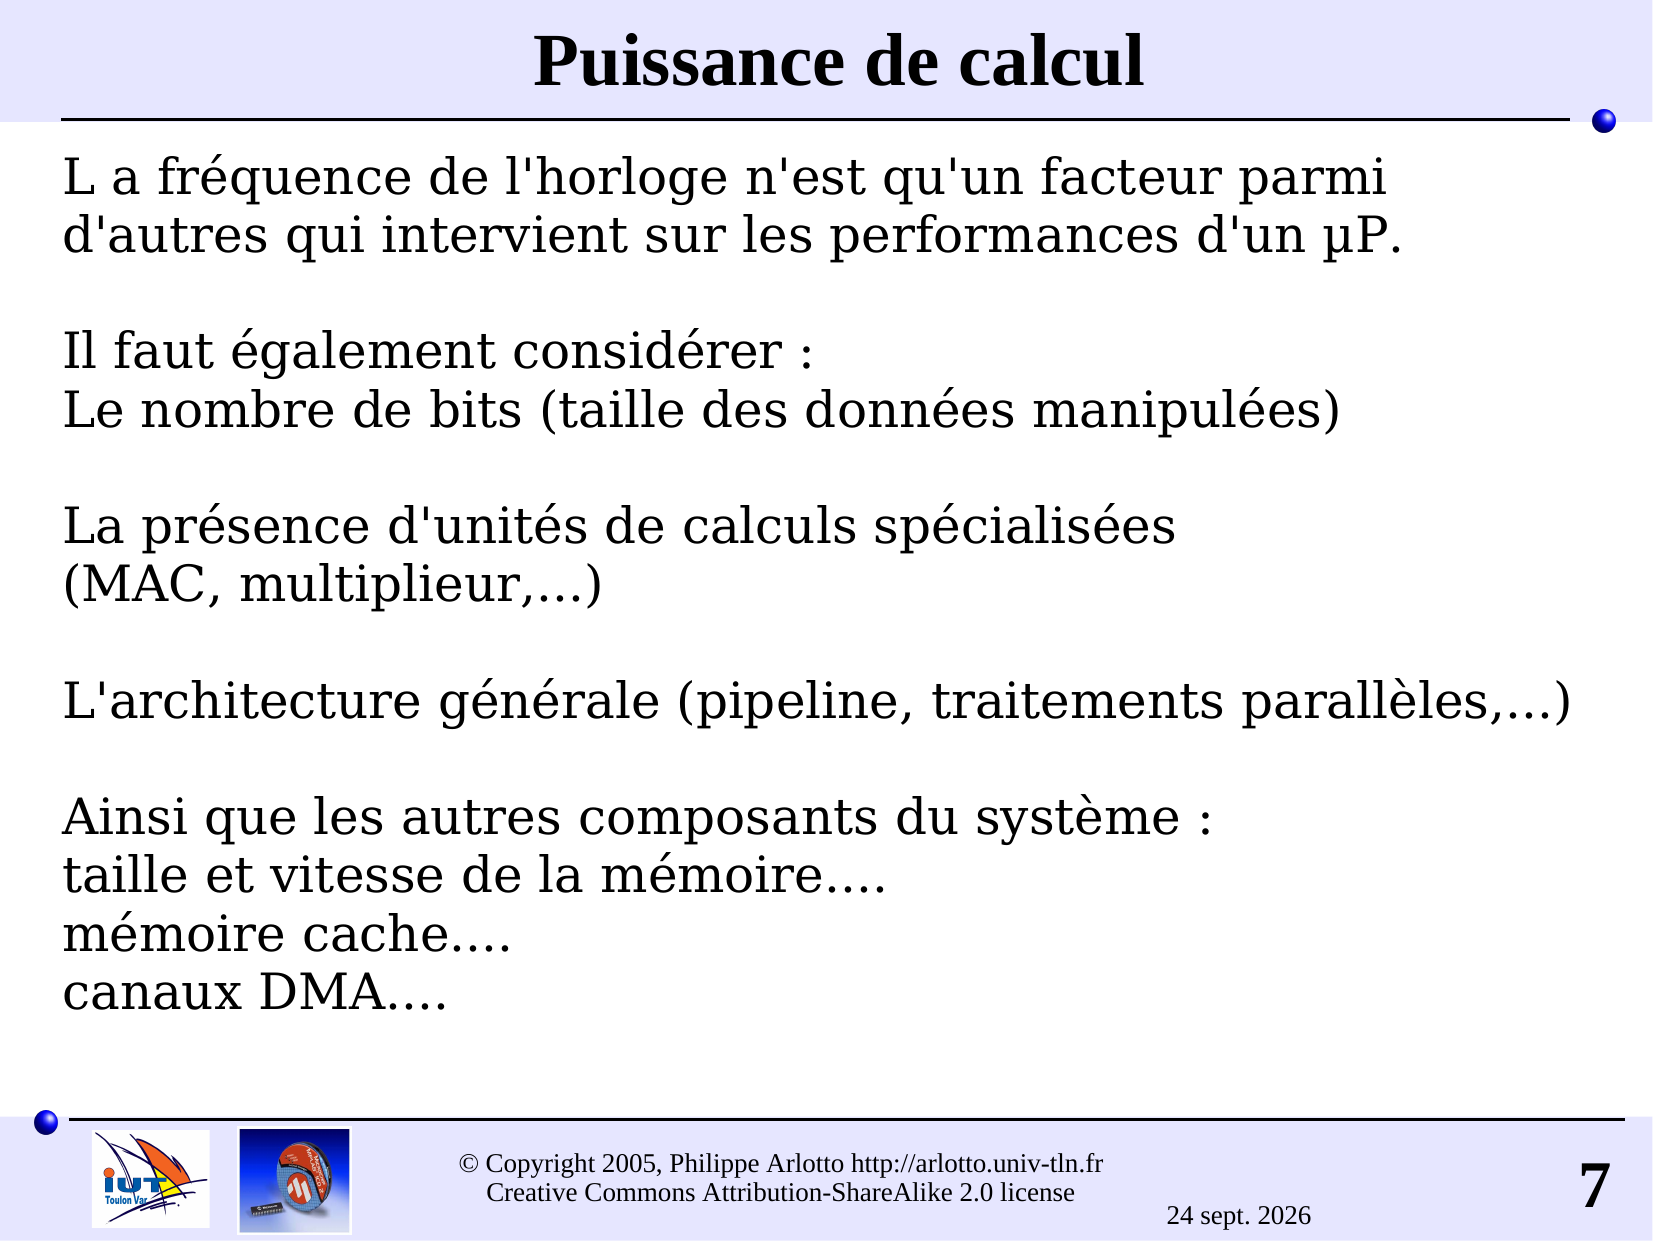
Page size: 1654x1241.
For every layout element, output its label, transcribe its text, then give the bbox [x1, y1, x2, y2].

title Puissance de calcul [95, 14, 1585, 107]
text_box L a fréquence de l'horloge n'est qu'un facteur parmi d'autres qui intervient sur les performances d'un µP. Il faut également considérer : Le nombre de bits (taille des données manipulées) La présence d'unités de calculs spécialisées (MAC, multiplieur,...) L'architecture générale (pipeline, traitements parallèles,...) Ainsi que les autres composants du système : taille et vitesse de la mémoire.... mémoire cache.... canaux DMA.... [62, 147, 1574, 1080]
picture [237, 1126, 352, 1235]
